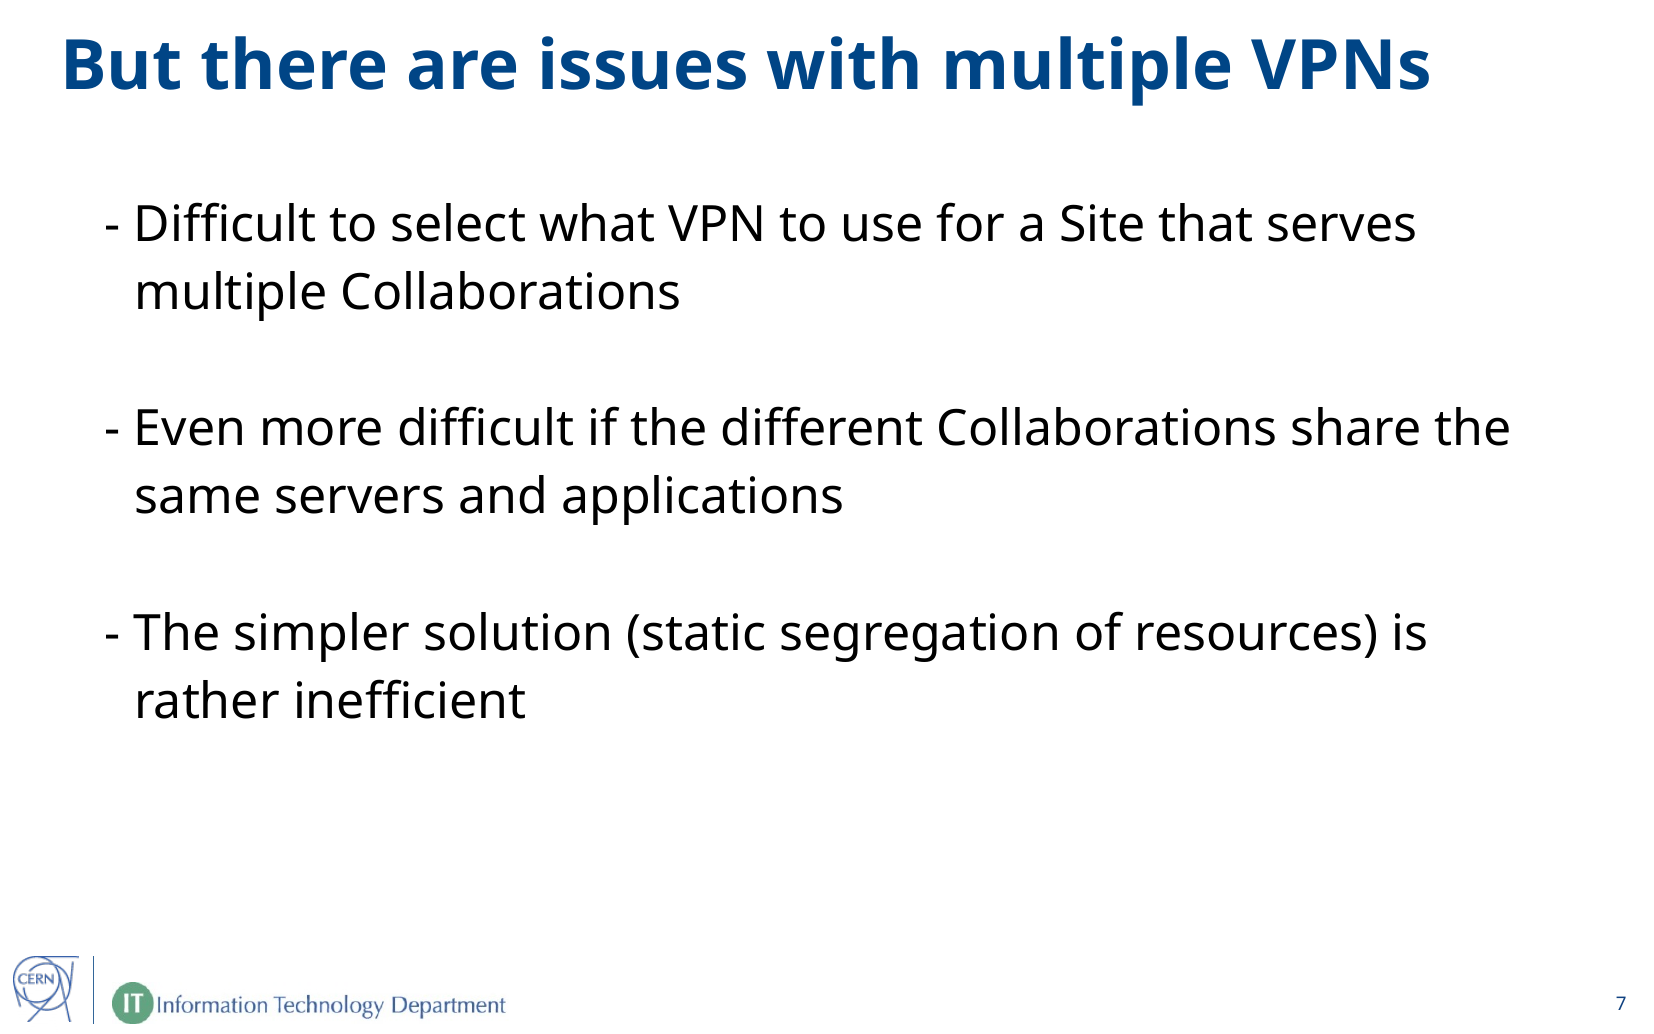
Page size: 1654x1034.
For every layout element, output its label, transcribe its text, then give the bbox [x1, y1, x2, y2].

picture [112, 1009, 755, 1024]
title But there are issues with multiple VPNs [60, 0, 1606, 158]
picture [13, 956, 79, 1032]
text_box - Difficult to select what VPN to use for a Site that serves multiple Collaborations - Even more difficult if the different Collaborations share the same servers and applications - The simpler solution (static segregation of resources) is rather inefficient [90, 180, 1549, 1009]
